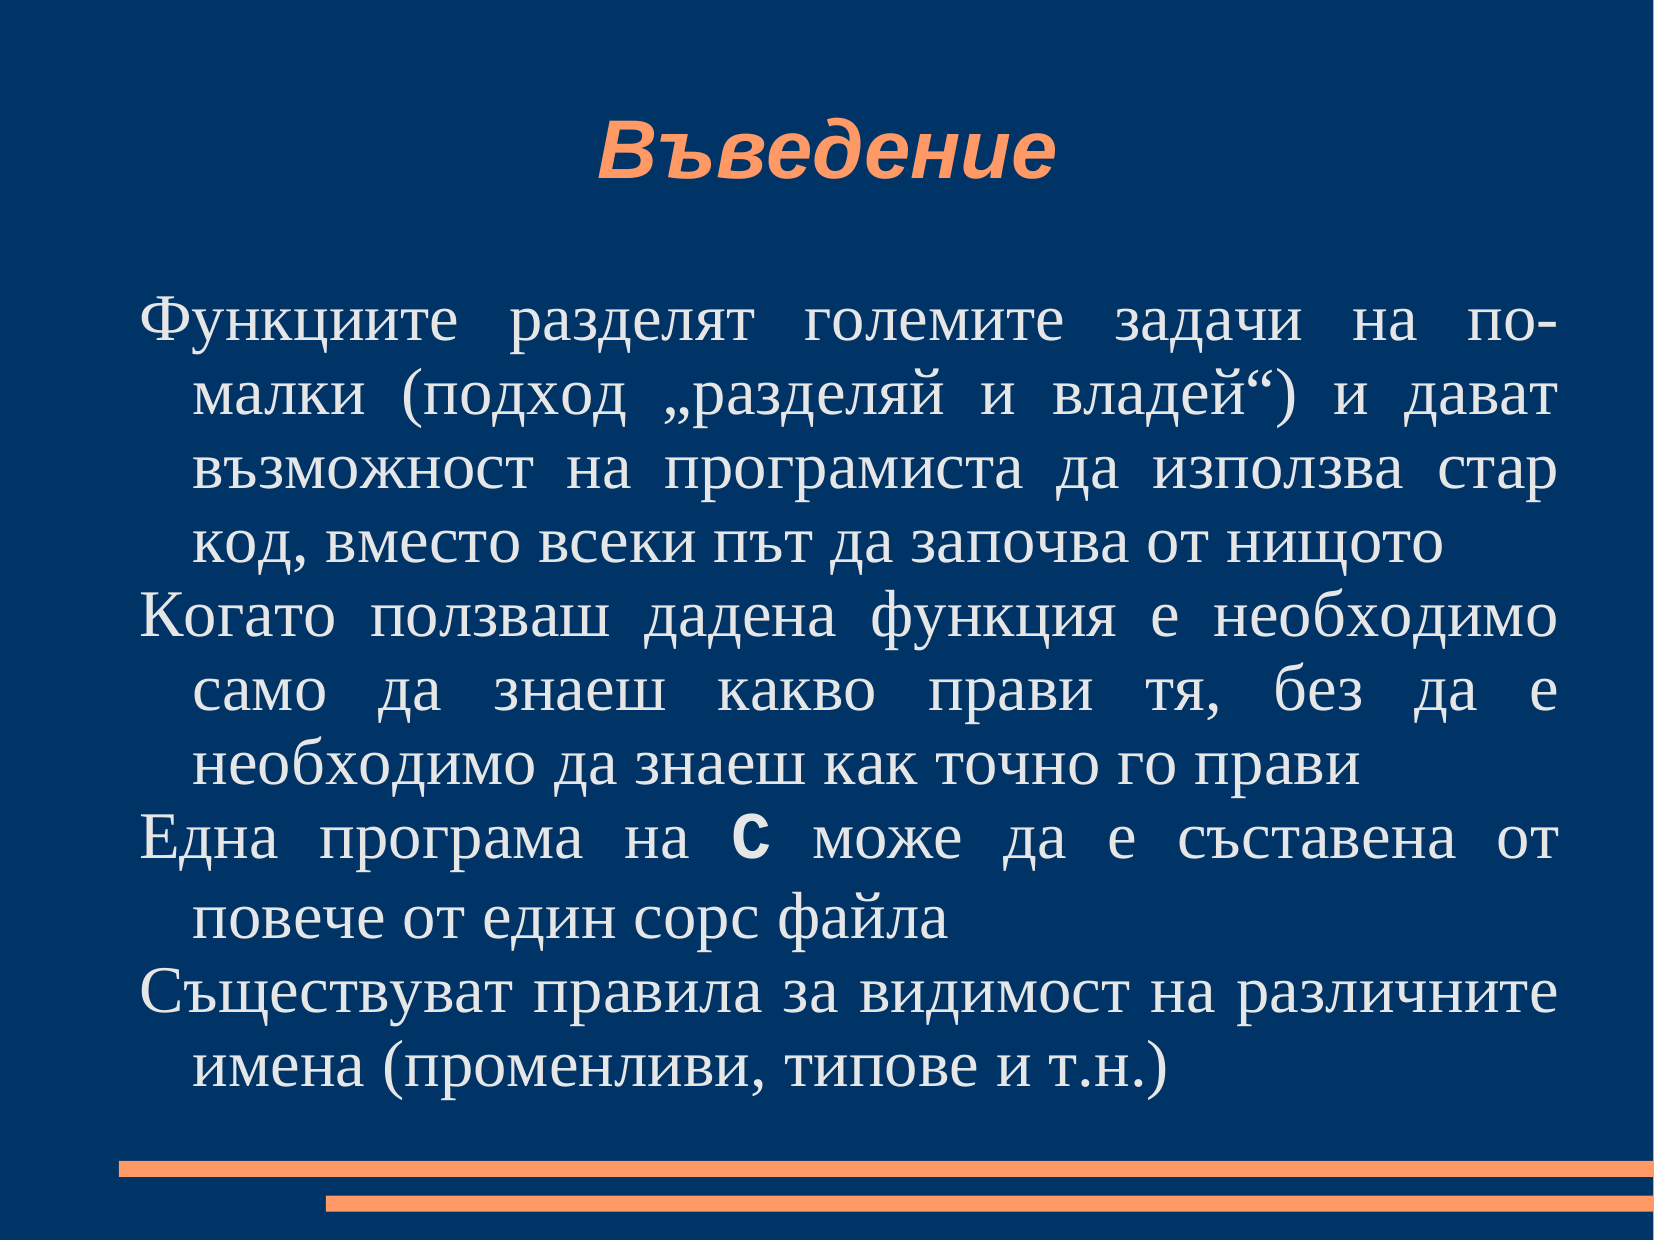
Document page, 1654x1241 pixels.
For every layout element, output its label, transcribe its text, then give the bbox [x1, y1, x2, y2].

list Функциите разделят големите задачи на по-малки (подход „разделяй и владей“) и дават възможност на програмиста да използва стар код, вместо всеки път да започва от нищото Когато ползваш дадена функция е необходимо само да знаеш какво прави тя, без да е необходимо да знаеш как точно го прави Една програма на C може да е съставена от повече от един сорс файла Съществуват правила за видимост на различните имена (променливи, типове и т.н.) [121, 280, 1561, 1101]
title Въведение [121, 46, 1534, 254]
